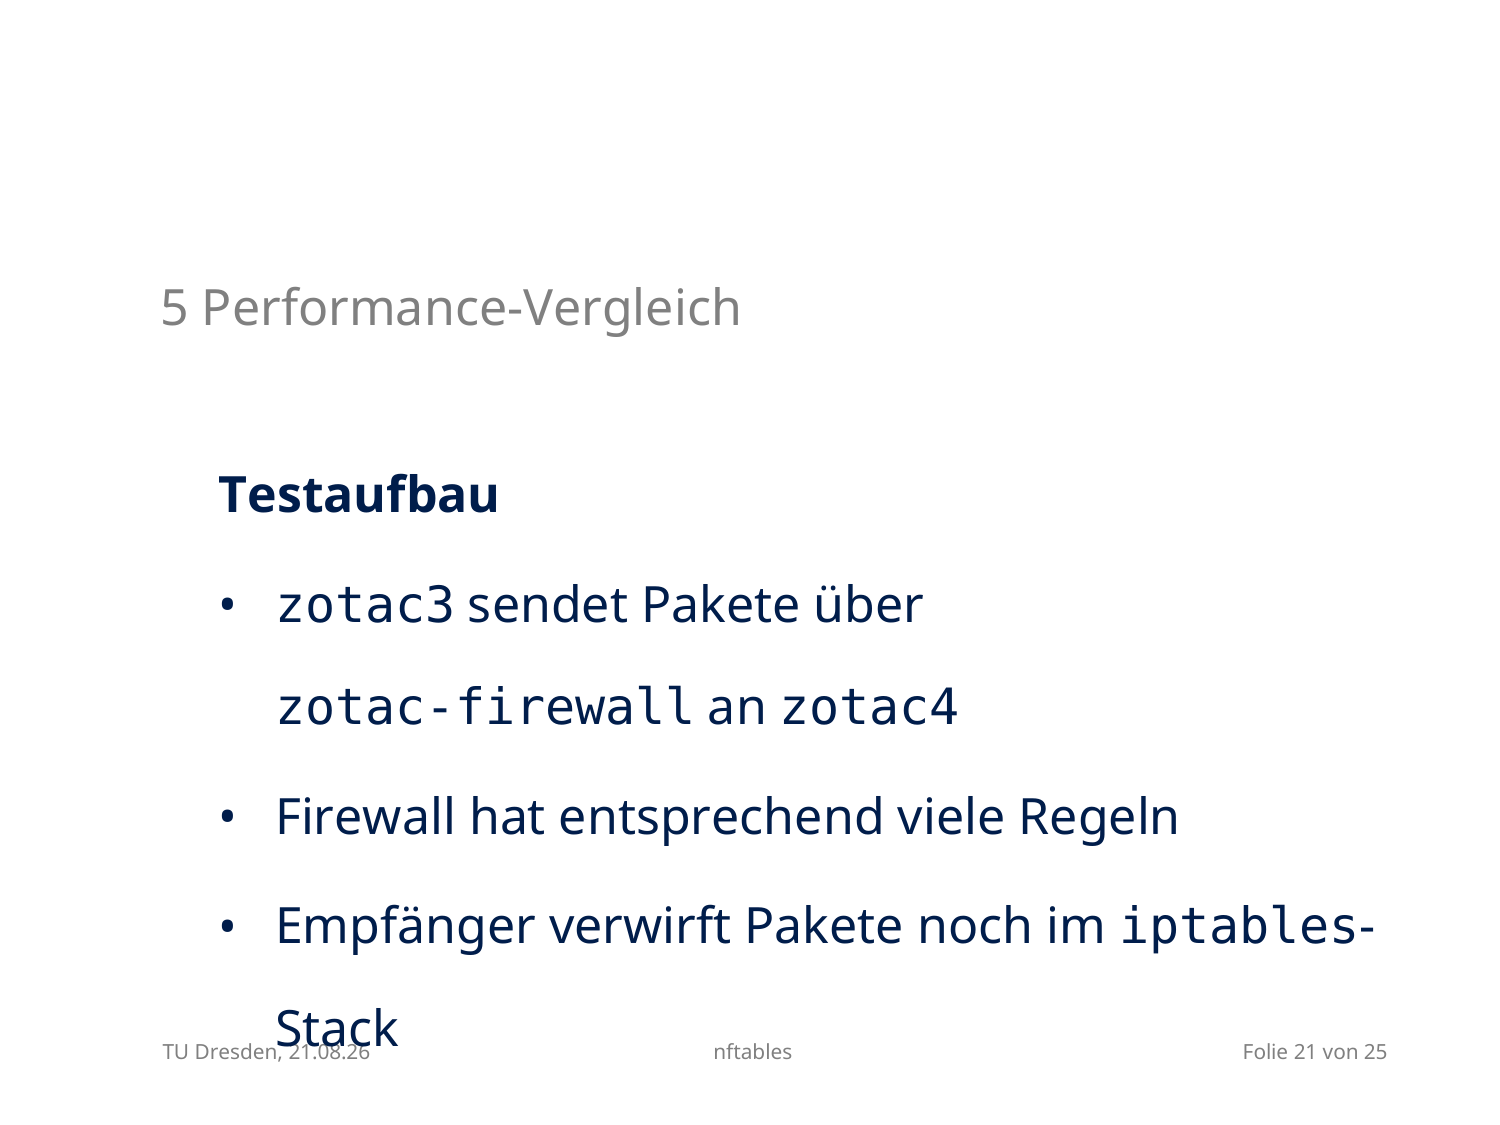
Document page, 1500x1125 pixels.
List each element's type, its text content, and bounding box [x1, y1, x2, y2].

title 5 Performance-Vergleich [160, 238, 1392, 374]
list Testaufbau zotac3 sendet Pakete über zotac-firewall an zotac4 Firewall hat entsprechend viele Regeln Empfänger verwirft Pakete noch im iptables-Stack [162, 425, 1388, 1078]
